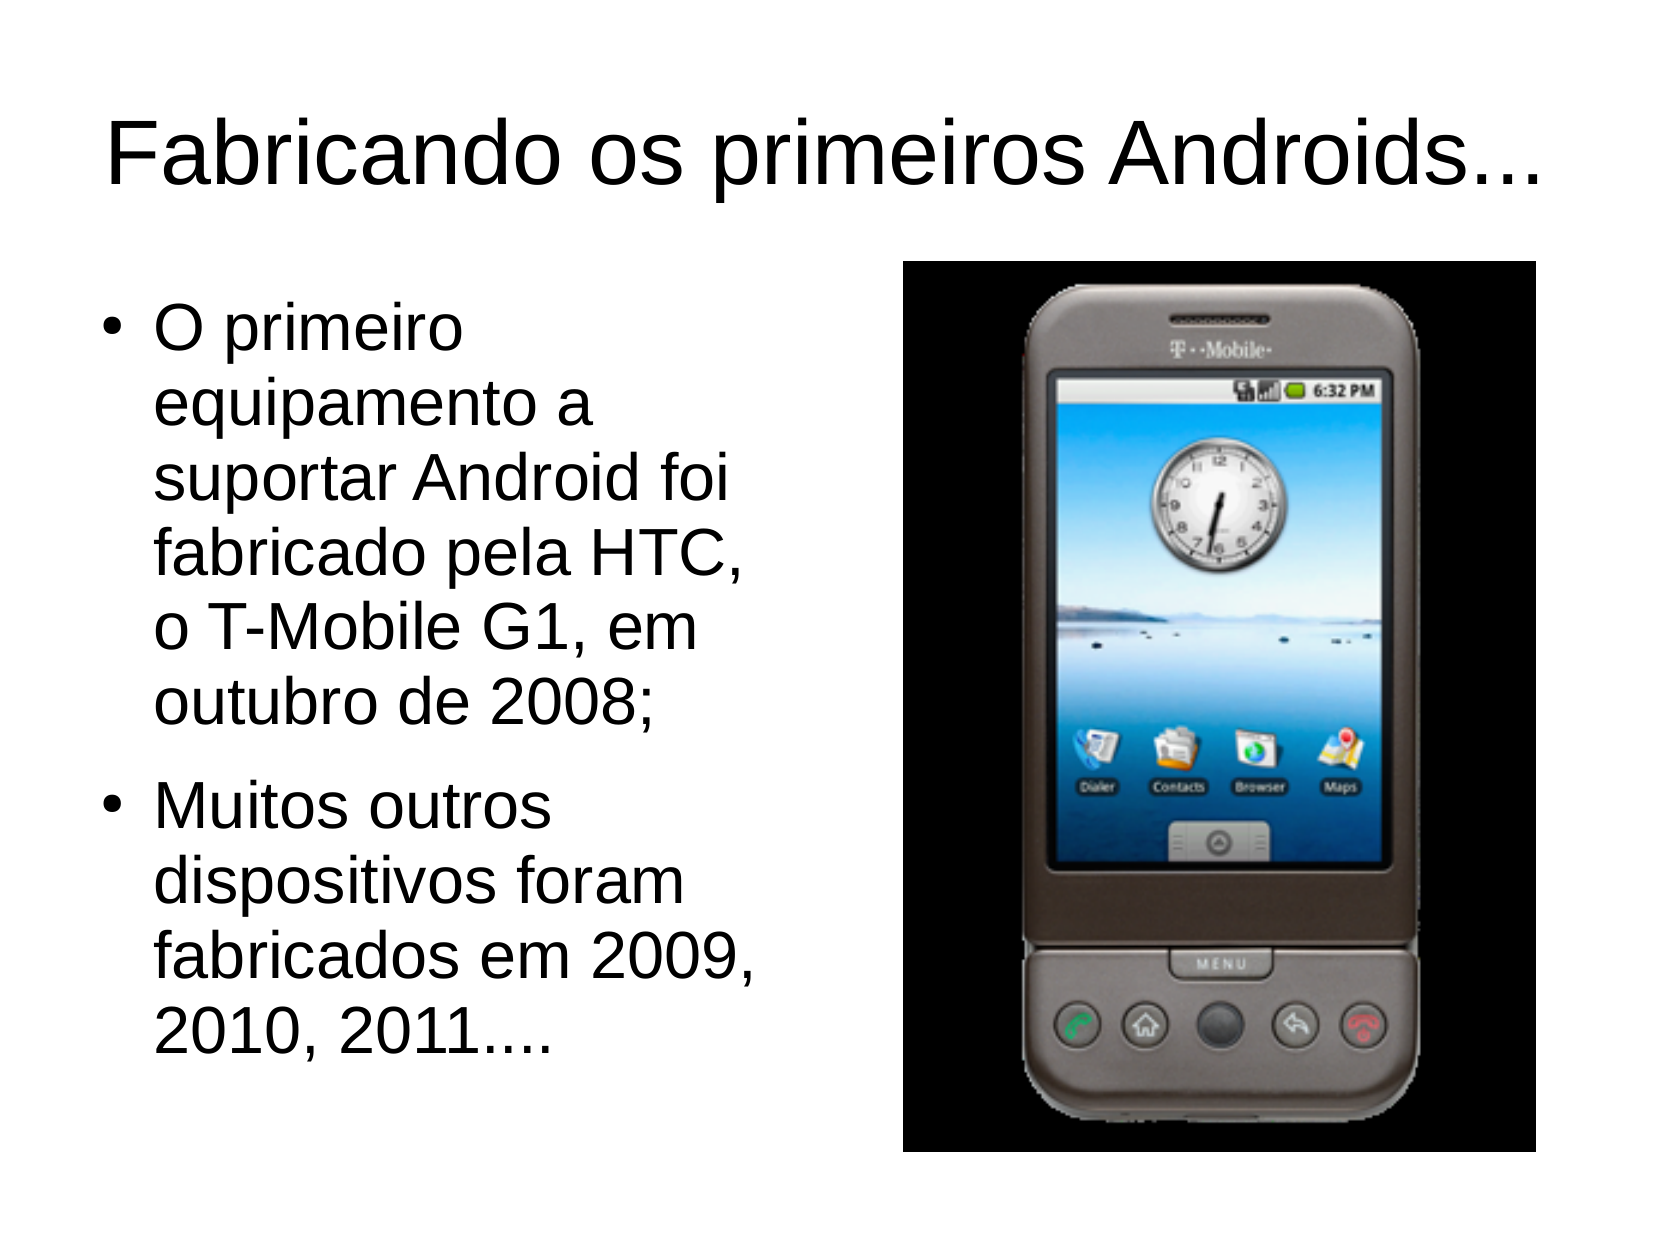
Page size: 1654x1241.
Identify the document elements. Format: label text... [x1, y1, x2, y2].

title Fabricando os primeiros Androids... [82, 56, 1571, 250]
list O primeiro equipamento a suportar Android foi fabricado pela HTC, o T-Mobile G1, em outubro de 2008; Muitos outros dispositivos foram fabricados em 2009, 2010, 2011.... [82, 290, 768, 1109]
picture [903, 261, 1536, 1152]
